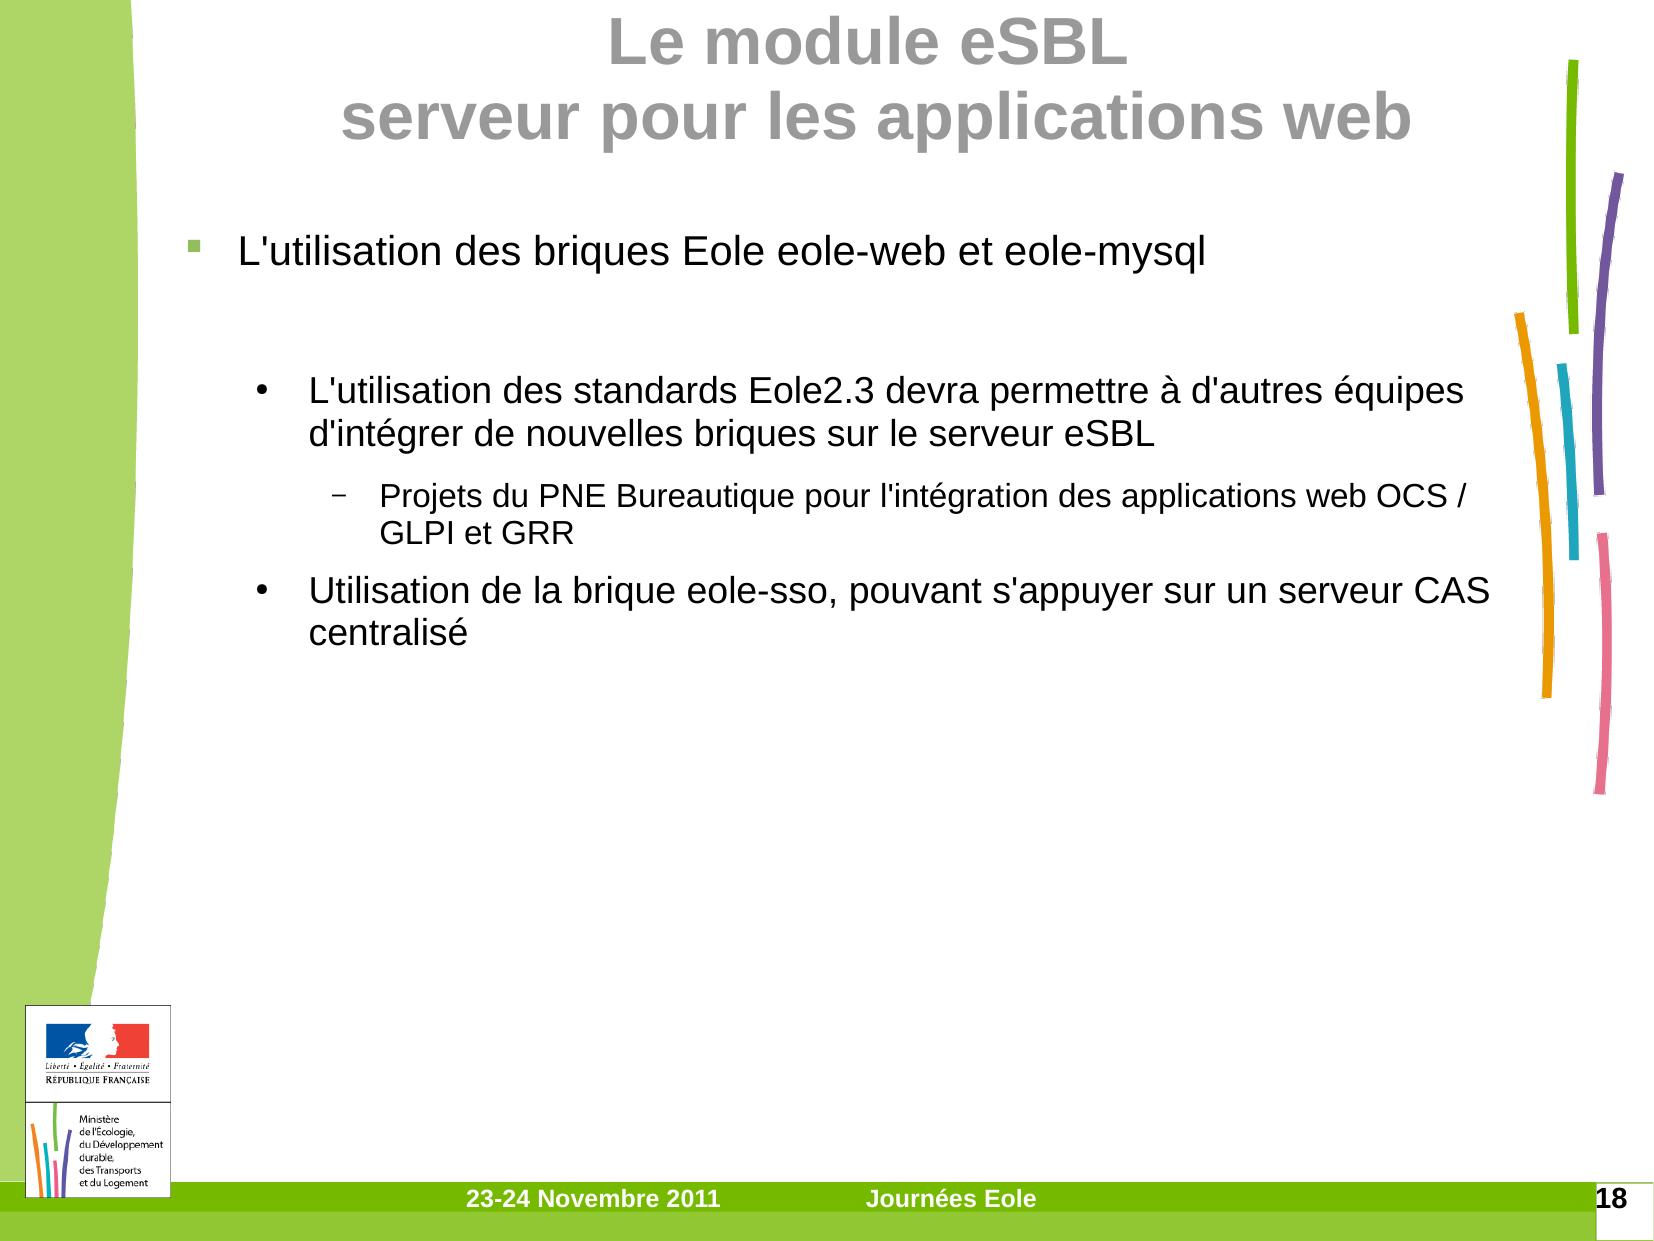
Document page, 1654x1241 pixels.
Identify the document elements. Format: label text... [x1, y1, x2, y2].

title Le module eSBL serveur pour les applications web [133, 0, 1622, 159]
list L'utilisation des briques Eole eole-web et eole-mysql L'utilisation des standards Eole2.3 devra permettre à d'autres équipes d'intégrer de nouvelles briques sur le serveur eSBL Projets du PNE Bureautique pour l'intégration des applications web OCS / GLPI et GRR Utilisation de la brique eole-sso, pouvant s'appuyer sur un serveur CAS centralisé [166, 227, 1497, 998]
picture [0, 0, 1654, 1241]
